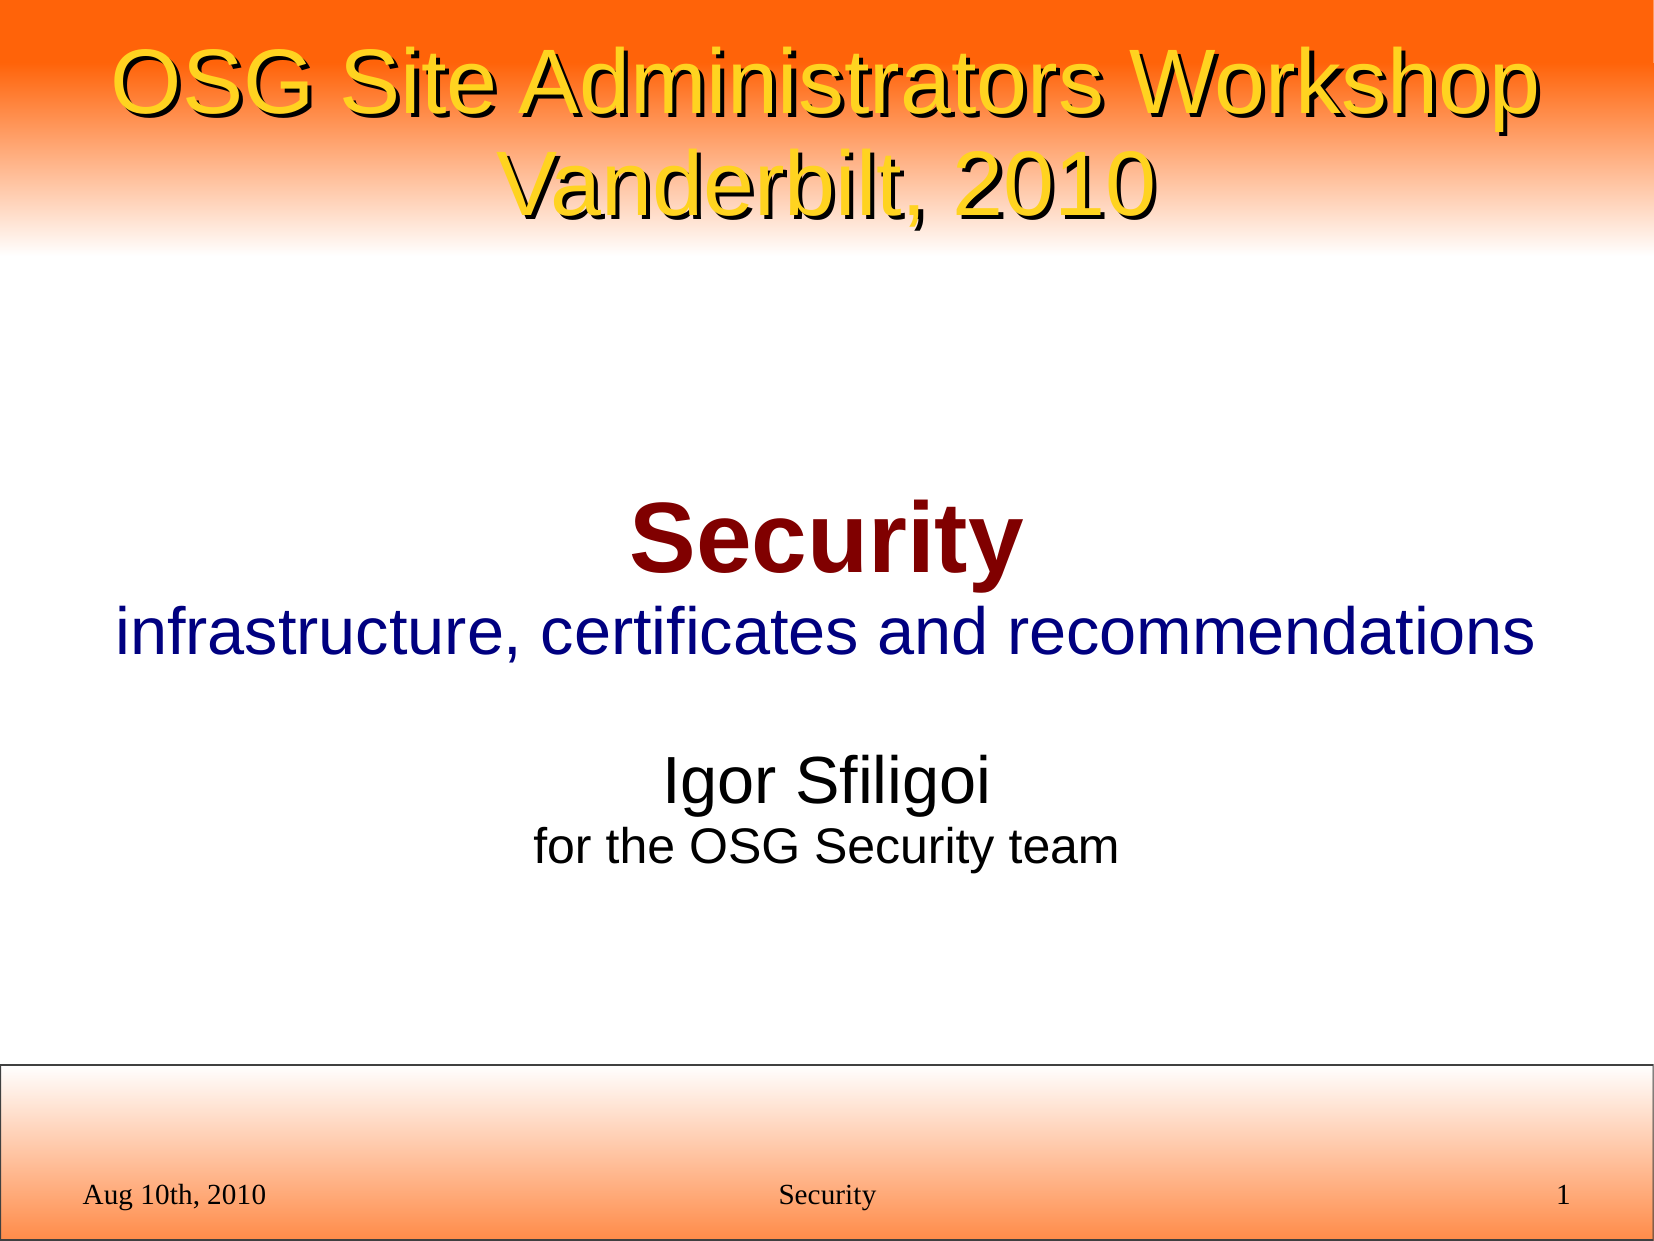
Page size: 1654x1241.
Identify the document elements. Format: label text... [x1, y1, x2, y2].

title OSG Site Administrators Workshop Vanderbilt, 2010 [82, 3, 1571, 247]
subtitle Security infrastructure, certificates and recommendations Igor Sfiligoi for the OSG Security team [82, 247, 1571, 1109]
